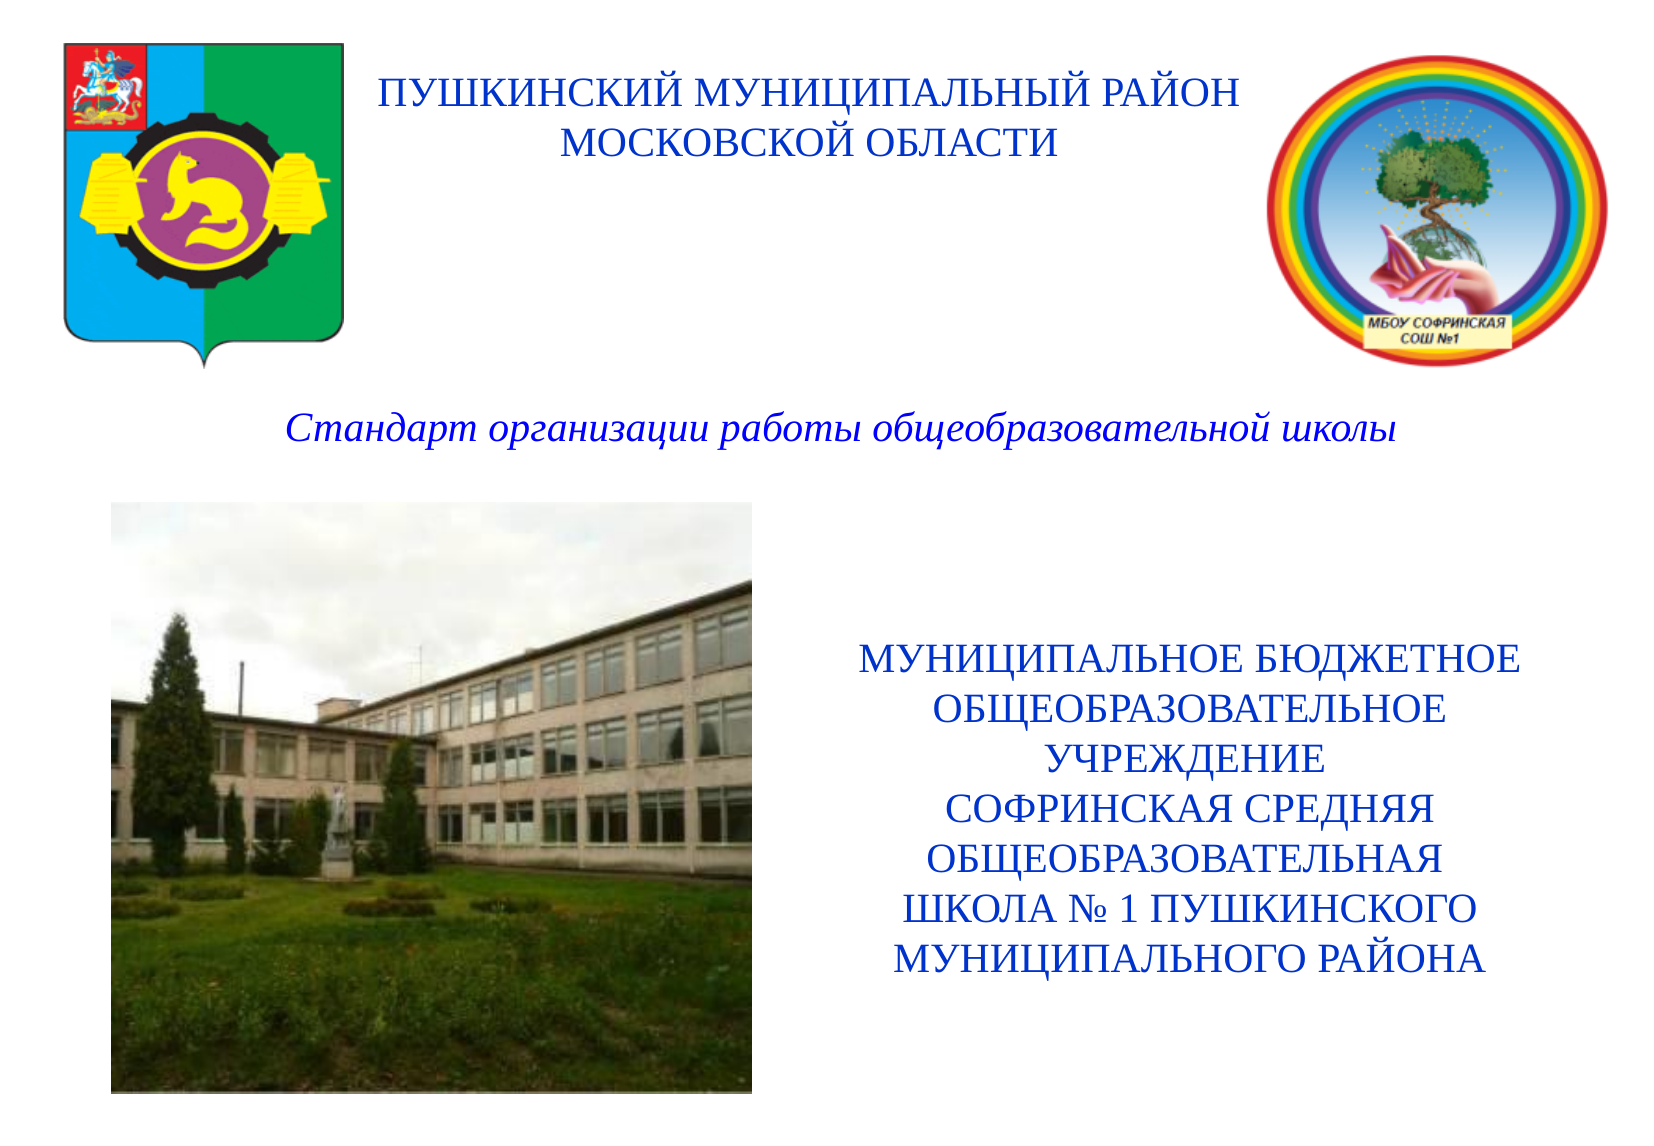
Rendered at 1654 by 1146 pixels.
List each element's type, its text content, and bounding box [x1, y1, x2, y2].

text_box МУНИЦИПАЛЬНОЕ БЮДЖЕТНОЕ ОБЩЕОБРАЗОВАТЕЛЬНОЕ УЧРЕЖДЕНИЕ СОФРИНСКАЯ СРЕДНЯЯ ОБЩЕОБРАЗОВАТЕЛЬНАЯ ШКОЛА № 1 ПУШКИНСКОГО МУНИЦИПАЛЬНОГО РАЙОНА [815, 622, 1565, 990]
text_box Стандарт организации работы общеобразовательной школы [124, 390, 1558, 460]
picture [111, 502, 752, 1094]
picture [1250, 43, 1616, 393]
picture [63, 43, 344, 369]
text_box ПУШКИНСКИЙ МУНИЦИПАЛЬНЫЙ РАЙОН МОСКОВСКОЙ ОБЛАСТИ [358, 55, 1250, 175]
